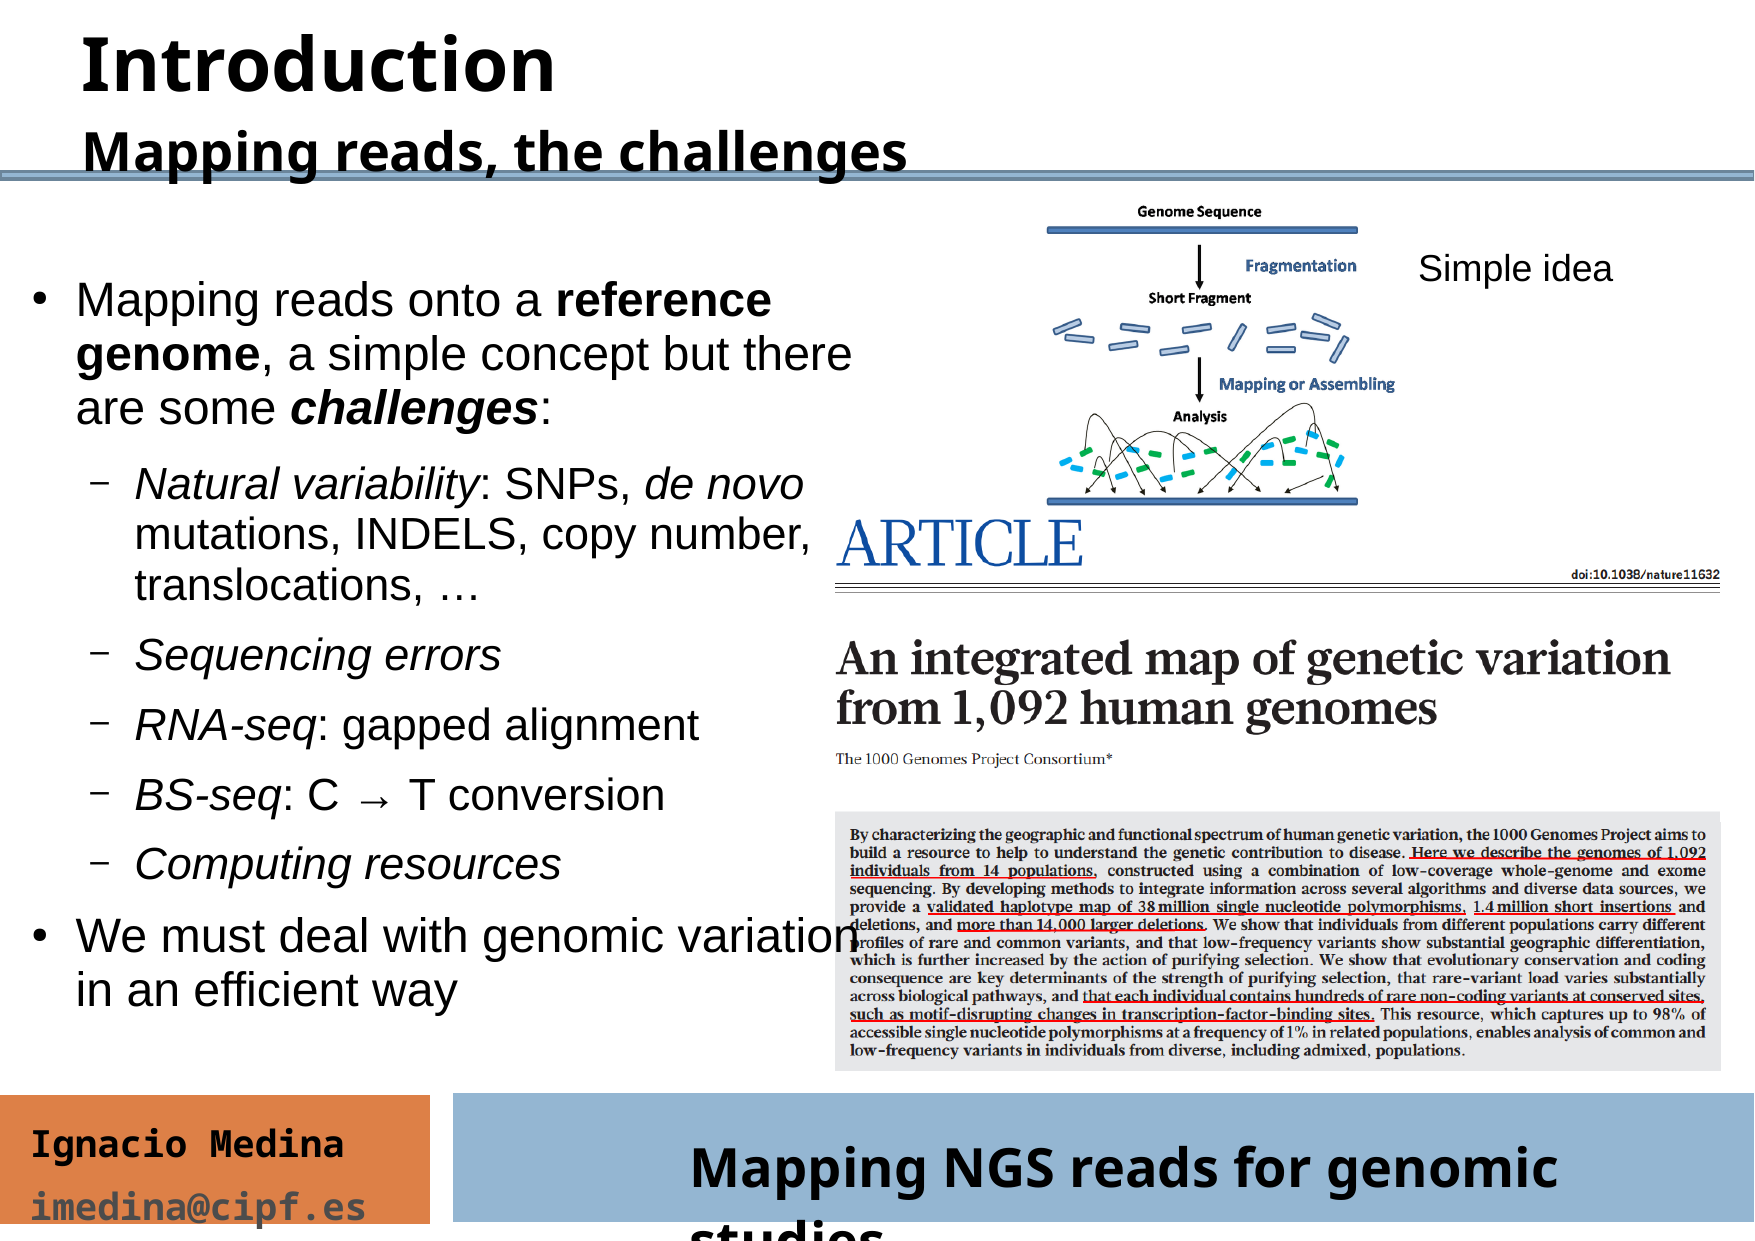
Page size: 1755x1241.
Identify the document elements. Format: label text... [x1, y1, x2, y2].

text_box [314, 171, 837, 179]
text_box Introduction Mapping reads, the challenges [67, 3, 1688, 168]
text_box [177, 171, 203, 179]
text_box [843, 171, 1754, 179]
text_box [211, 171, 308, 179]
text_box Mapping NGS reads for genomic studies [675, 1122, 1726, 1200]
picture [783, 193, 1748, 1086]
text_box Ignacio Medina imedina@cipf.es [15, 1110, 406, 1213]
text_box [0, 171, 169, 179]
text_box Simple idea [1403, 240, 1696, 297]
list Mapping reads onto a reference genome, a simple concept but there are some challenges: Natural variability: SNPs, de novo mutations, INDELS, copy number, translocations, … Sequencing errors RNA-seq: gapped alignment BS-seq: C → T conversion Computing resources We must deal with genomic variation in an efficient way [16, 272, 874, 1018]
